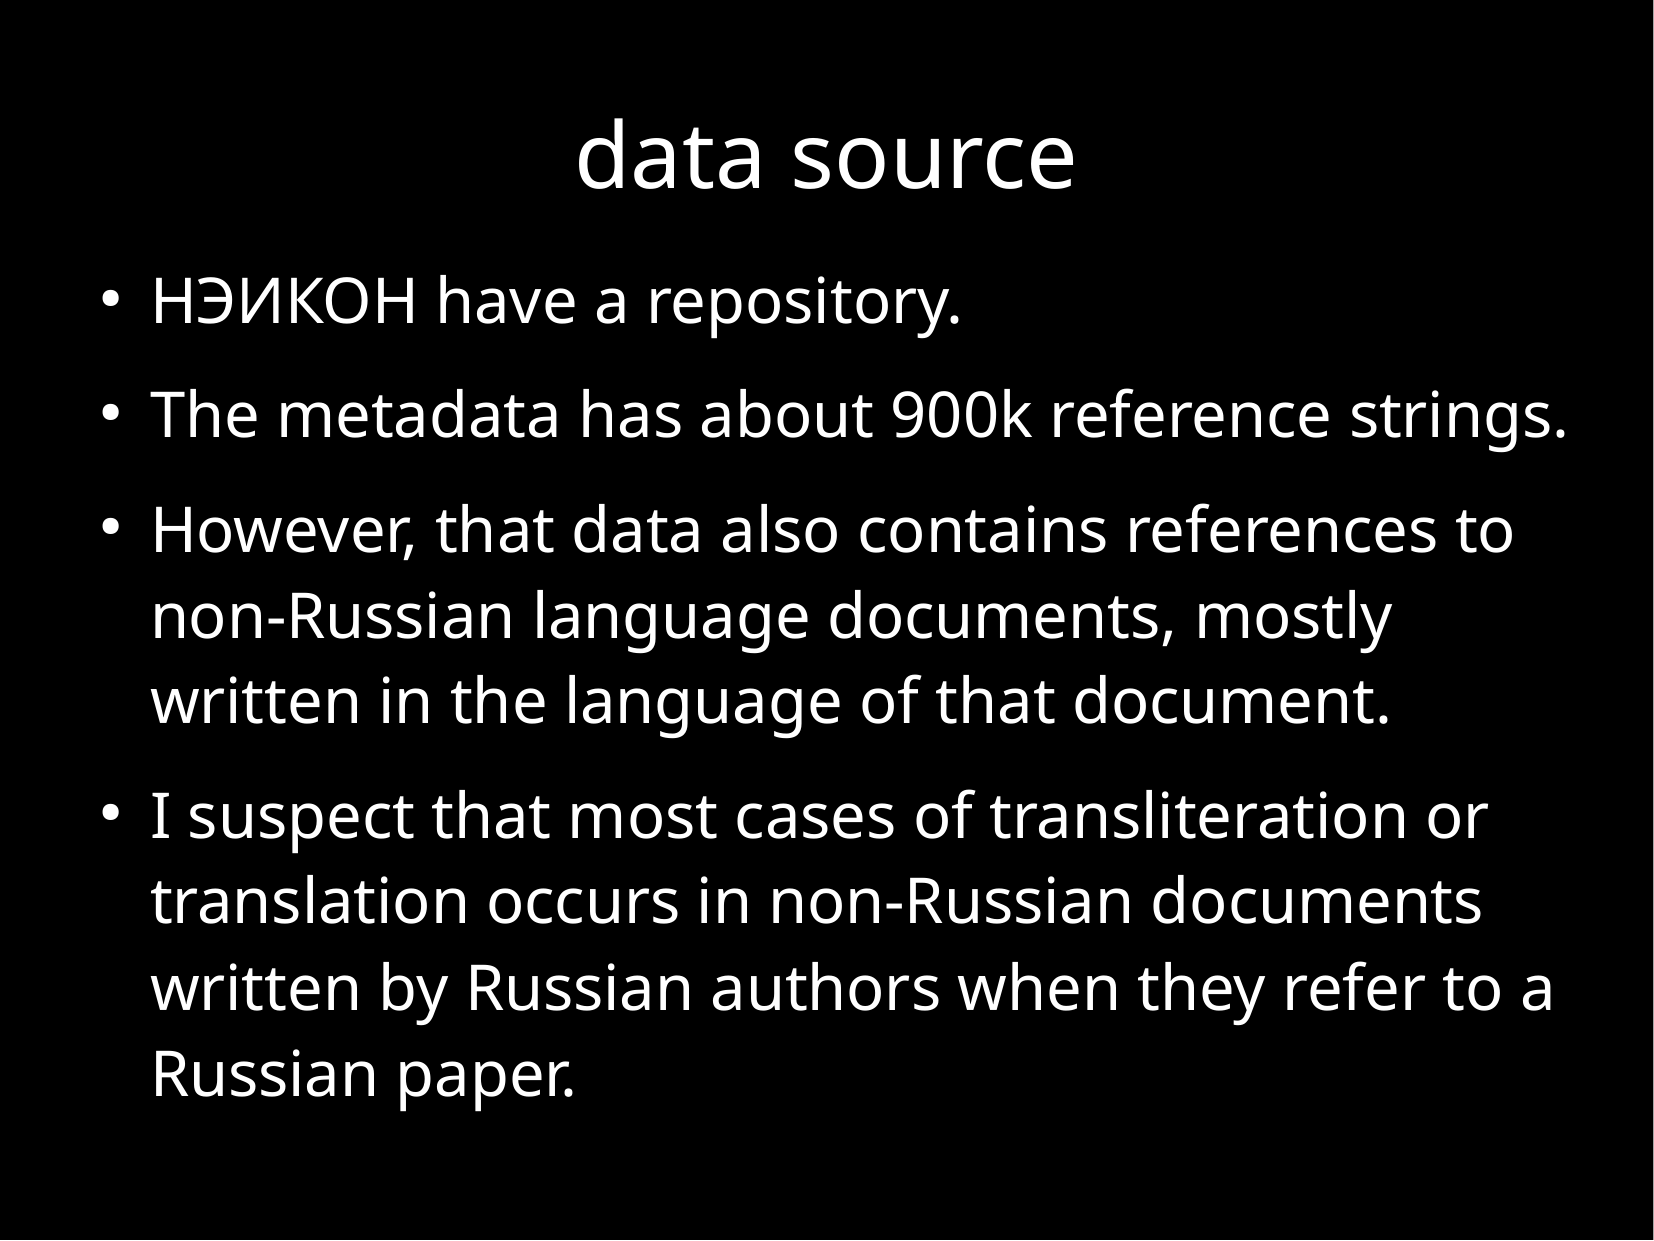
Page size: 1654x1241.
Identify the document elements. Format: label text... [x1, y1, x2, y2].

title data source [82, 49, 1571, 256]
list НЭИКОН have a repository. The metadata has about 900k reference strings. However, that data also contains references to non-Russian language documents, mostly written in the language of that document. I suspect that most cases of transliteration or translation occurs in non-Russian documents written by Russian authors when they refer to a Russian paper. [82, 256, 1571, 1134]
